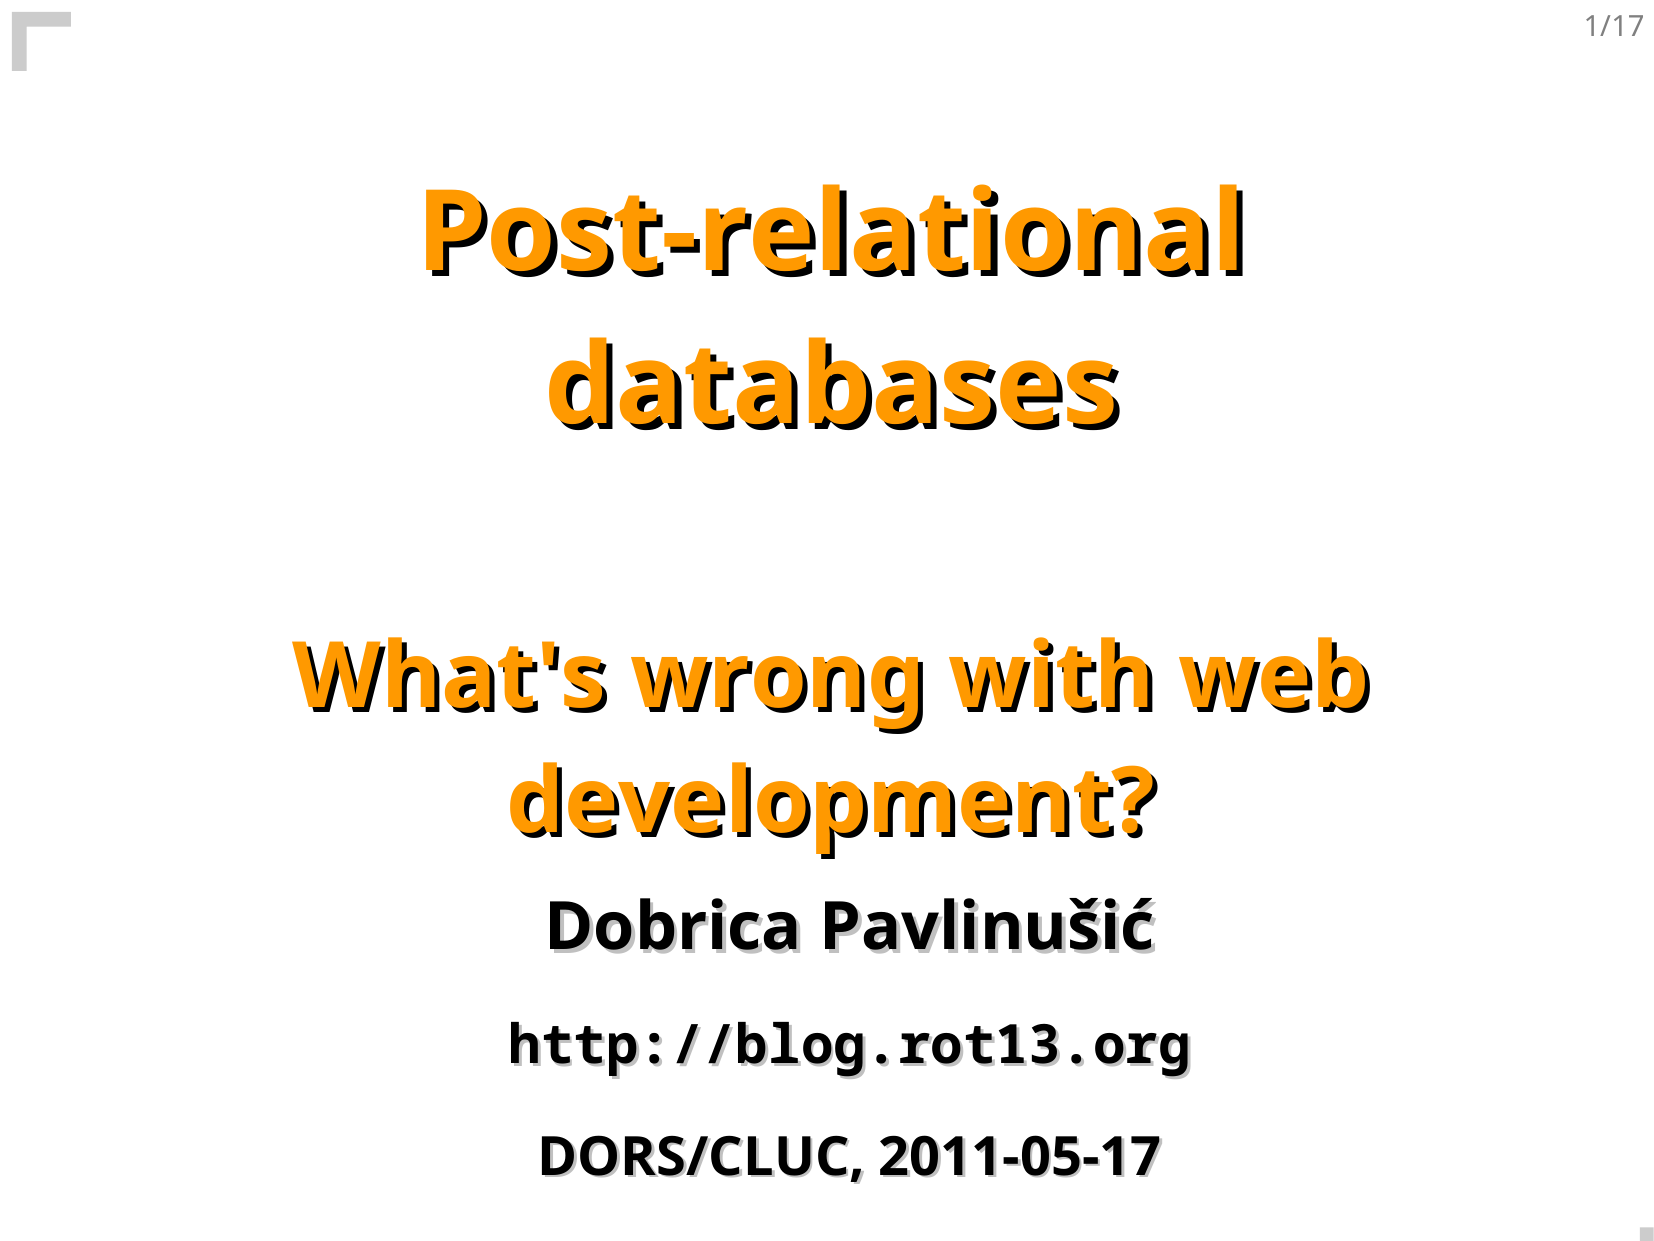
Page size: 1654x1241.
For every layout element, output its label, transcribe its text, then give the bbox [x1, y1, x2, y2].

title Post-relational databases What's wrong with web development? [125, 184, 1538, 787]
list Dobrica Pavlinušić http://blog.rot13.org DORS/CLUC, 2011-05-17 [121, 787, 1561, 1201]
